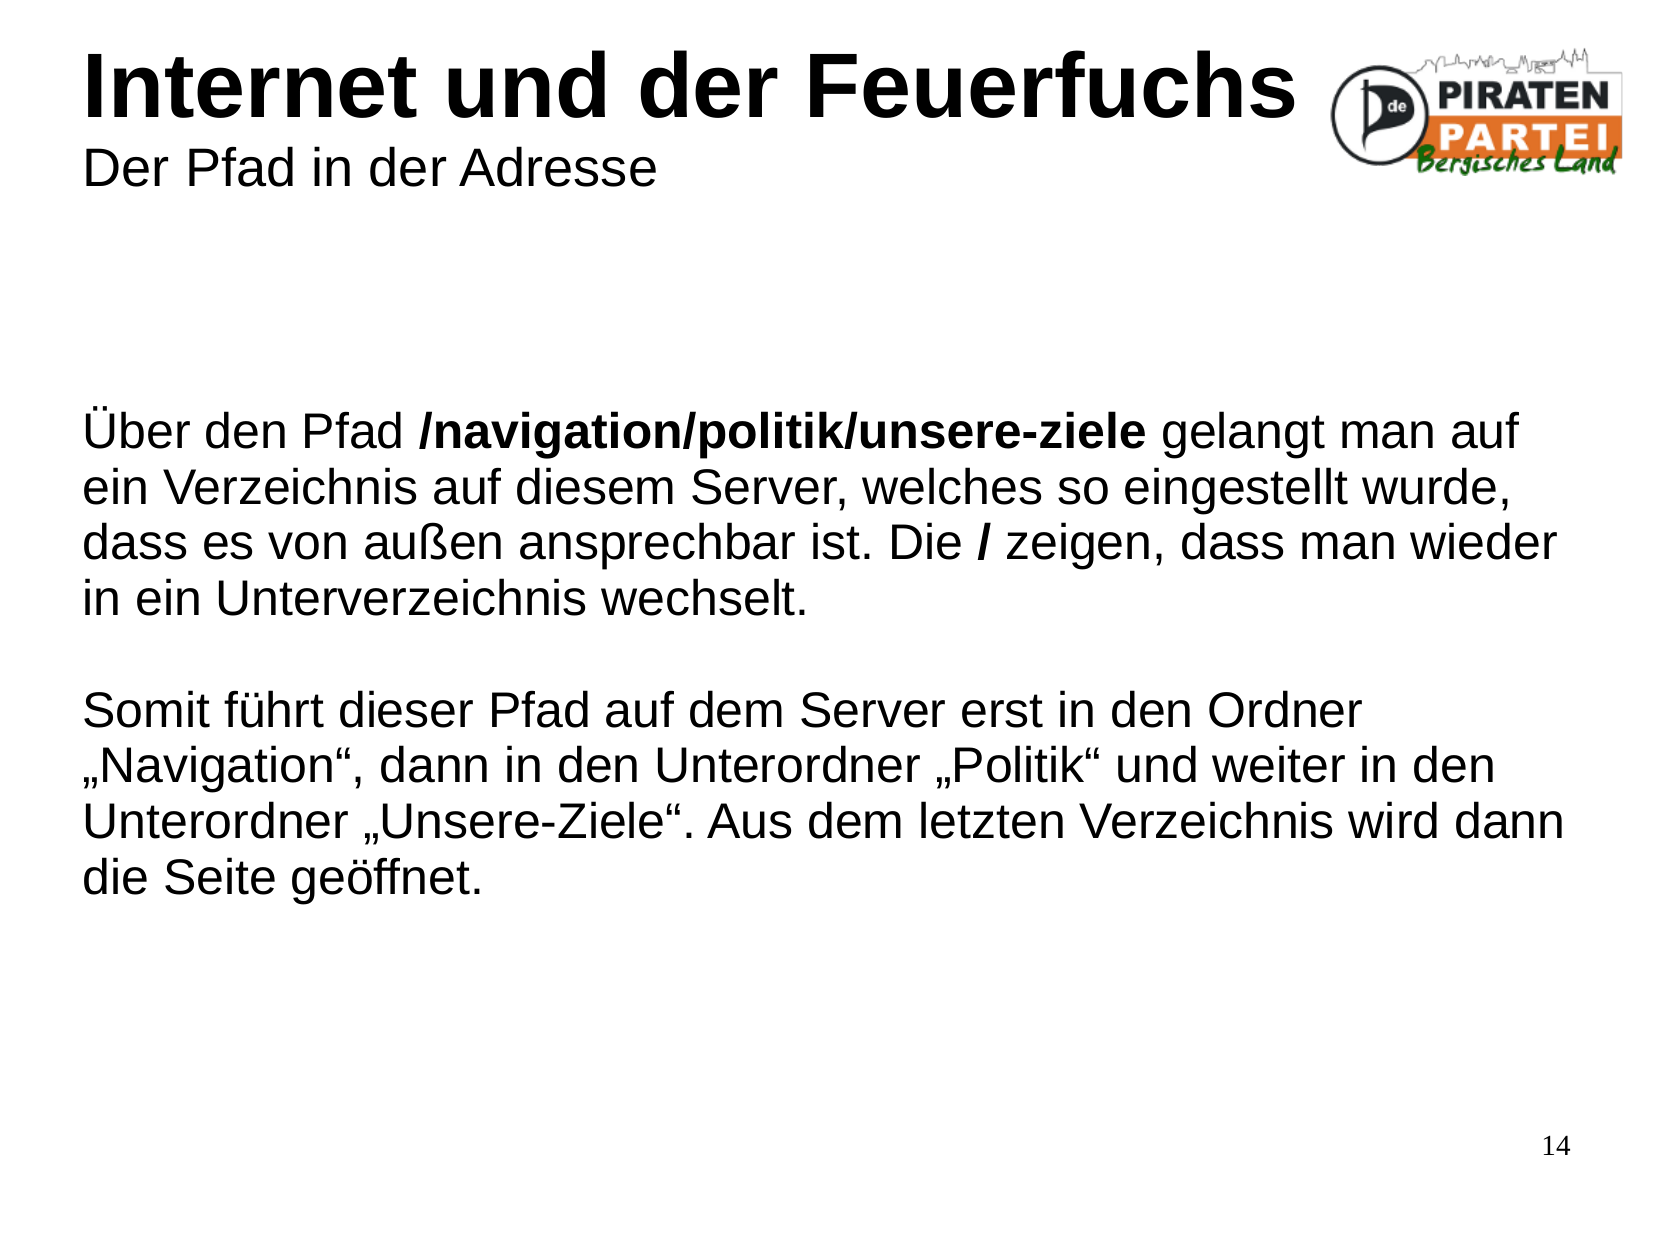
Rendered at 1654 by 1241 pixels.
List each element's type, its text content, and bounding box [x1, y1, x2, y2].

title Internet und der Feuerfuchs Der Pfad in der Adresse [82, 34, 1571, 198]
picture [1328, 47, 1625, 176]
subtitle Über den Pfad /navigation/politik/unsere-ziele gelangt man auf ein Verzeichnis auf diesem Server, welches so eingestellt wurde, dass es von außen ansprechbar ist. Die / zeigen, dass man wieder in ein Unterverzeichnis wechselt. Somit führt dieser Pfad auf dem Server erst in den Ordner „Navigation“, dann in den Unterordner „Politik“ und weiter in den Unterordner „Unsere-Ziele“. Aus dem letzten Verzeichnis wird dann die Seite geöffnet. [82, 206, 1571, 1102]
